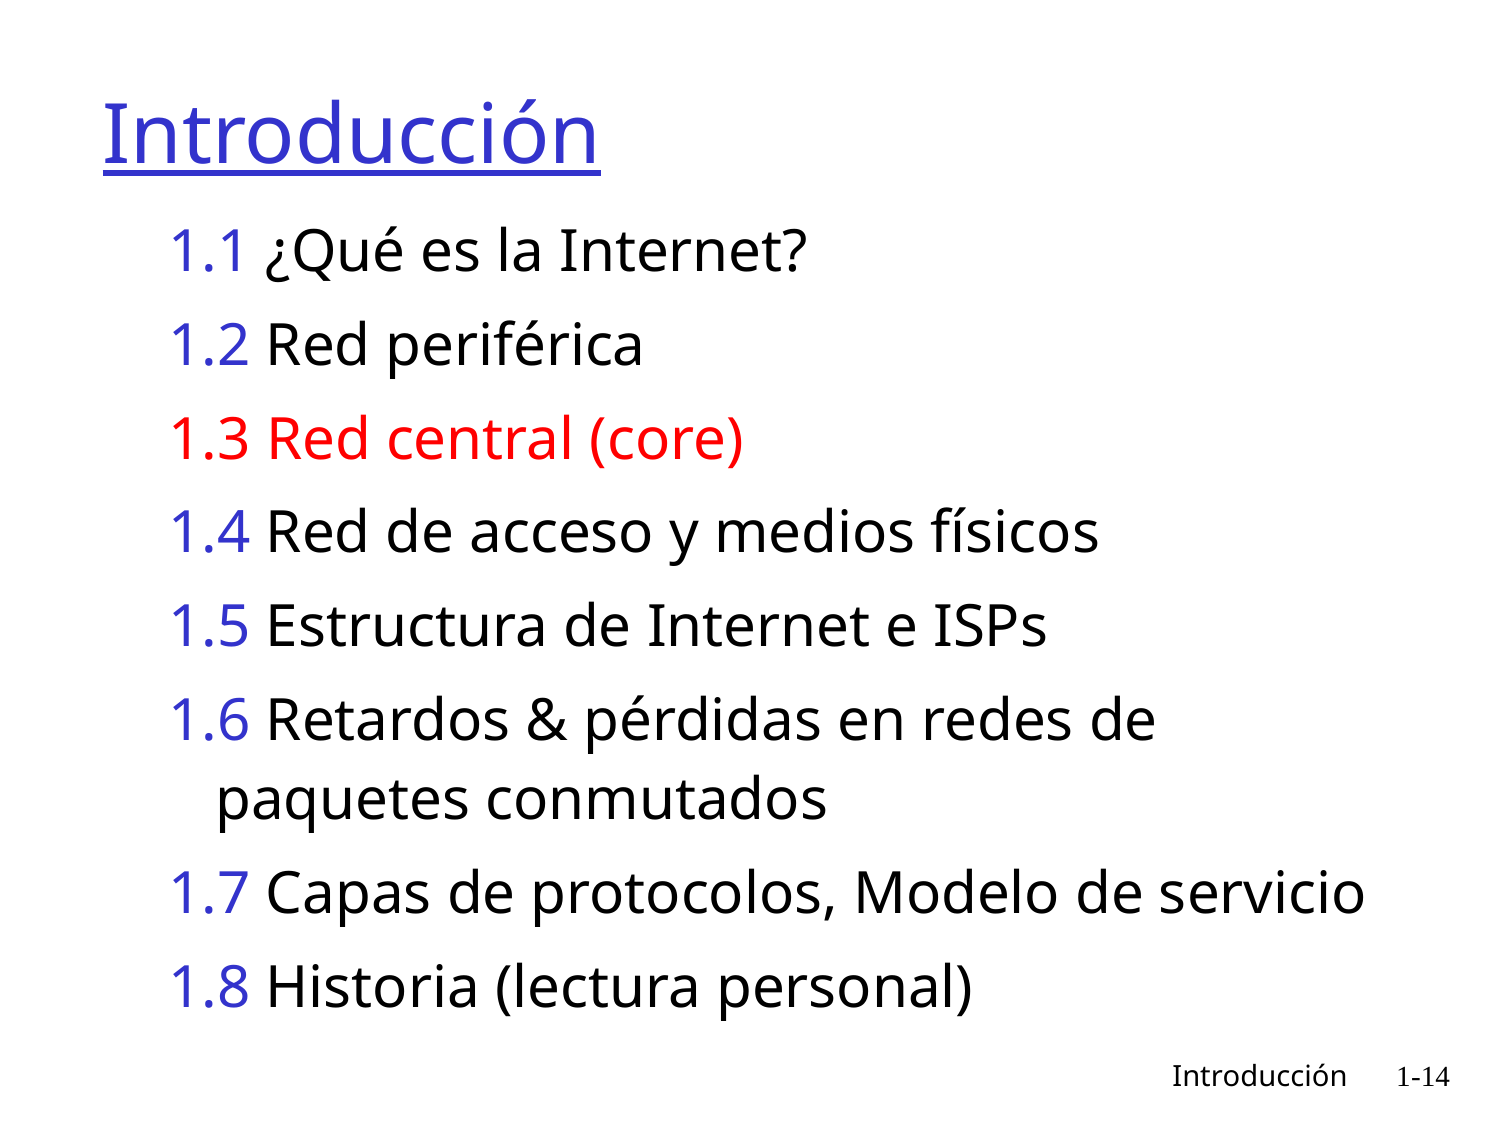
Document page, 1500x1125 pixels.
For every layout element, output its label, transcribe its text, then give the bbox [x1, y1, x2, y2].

list 1.1 ¿Qué es la Internet? 1.2 Red periférica 1.3 Red central (core) 1.4 Red de acceso y medios físicos 1.5 Estructura de Internet e ISPs 1.6 Retardos & pérdidas en redes de paquetes conmutados 1.7 Capas de protocolos, Modelo de servicio 1.8 Historia (lectura personal) [78, 201, 1426, 997]
title Introducción [87, 37, 1363, 201]
text_box 1-<number> [1362, 1050, 1466, 1125]
text_box Introducción [887, 1050, 1362, 1125]
